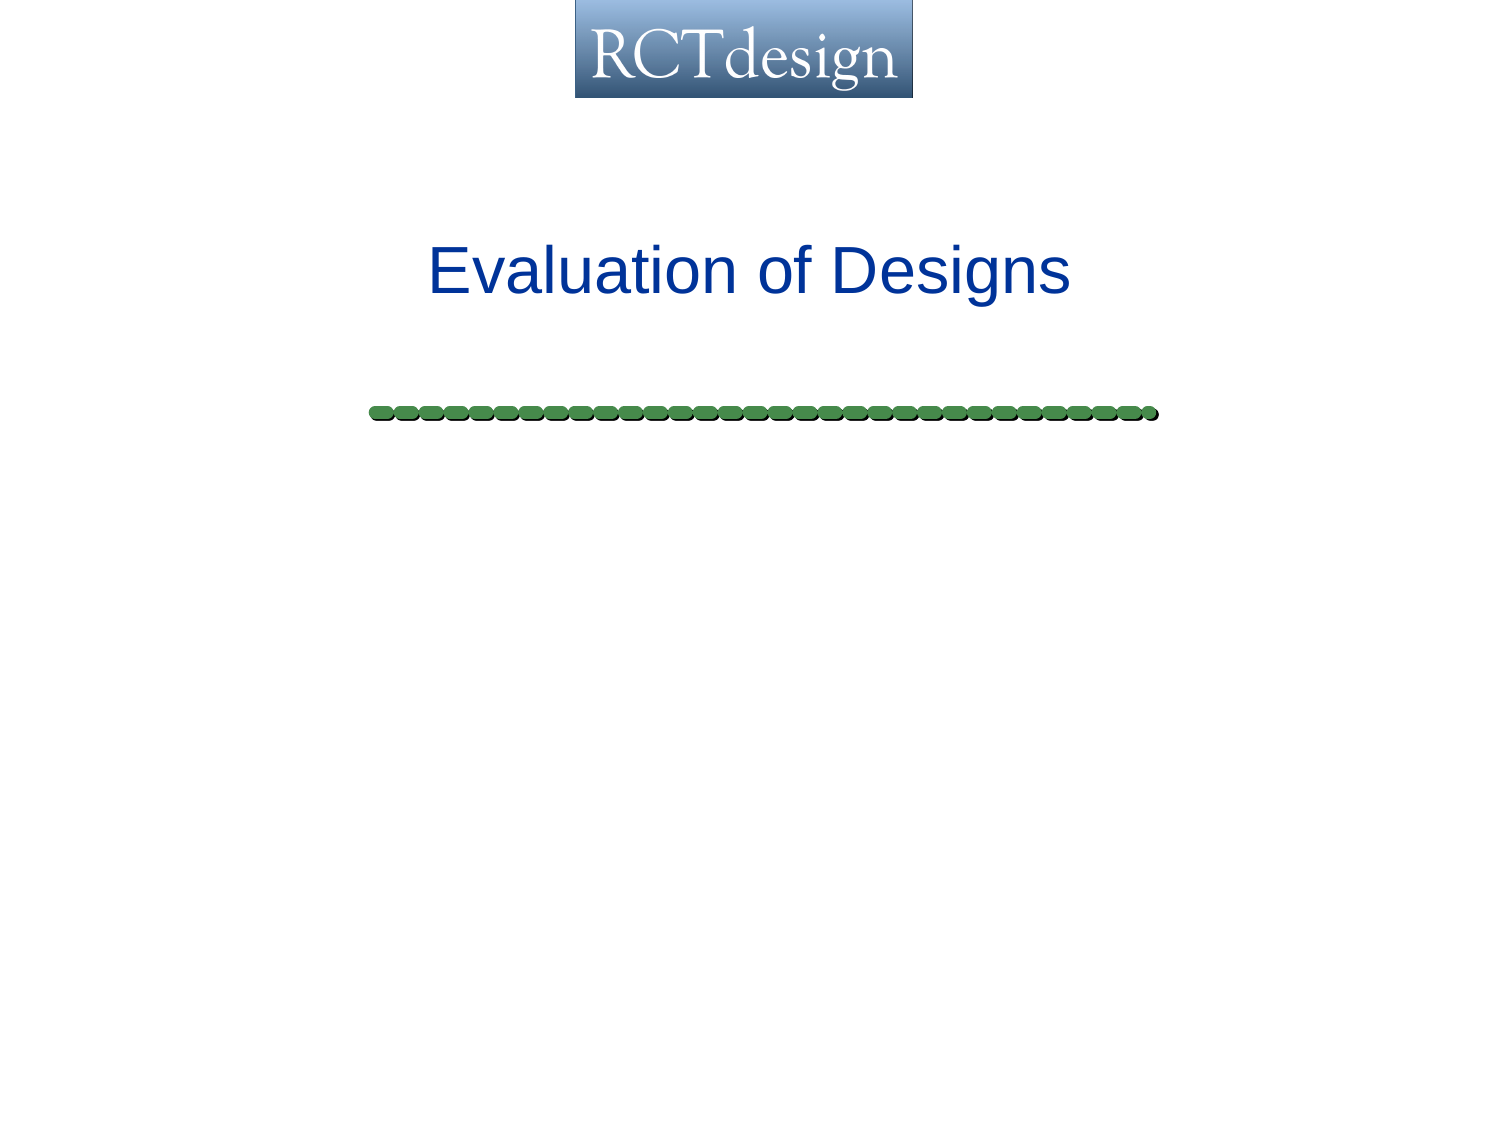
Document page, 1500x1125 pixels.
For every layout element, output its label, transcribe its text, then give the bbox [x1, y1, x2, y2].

title Evaluation of Designs [112, 146, 1388, 388]
picture [575, 0, 913, 98]
